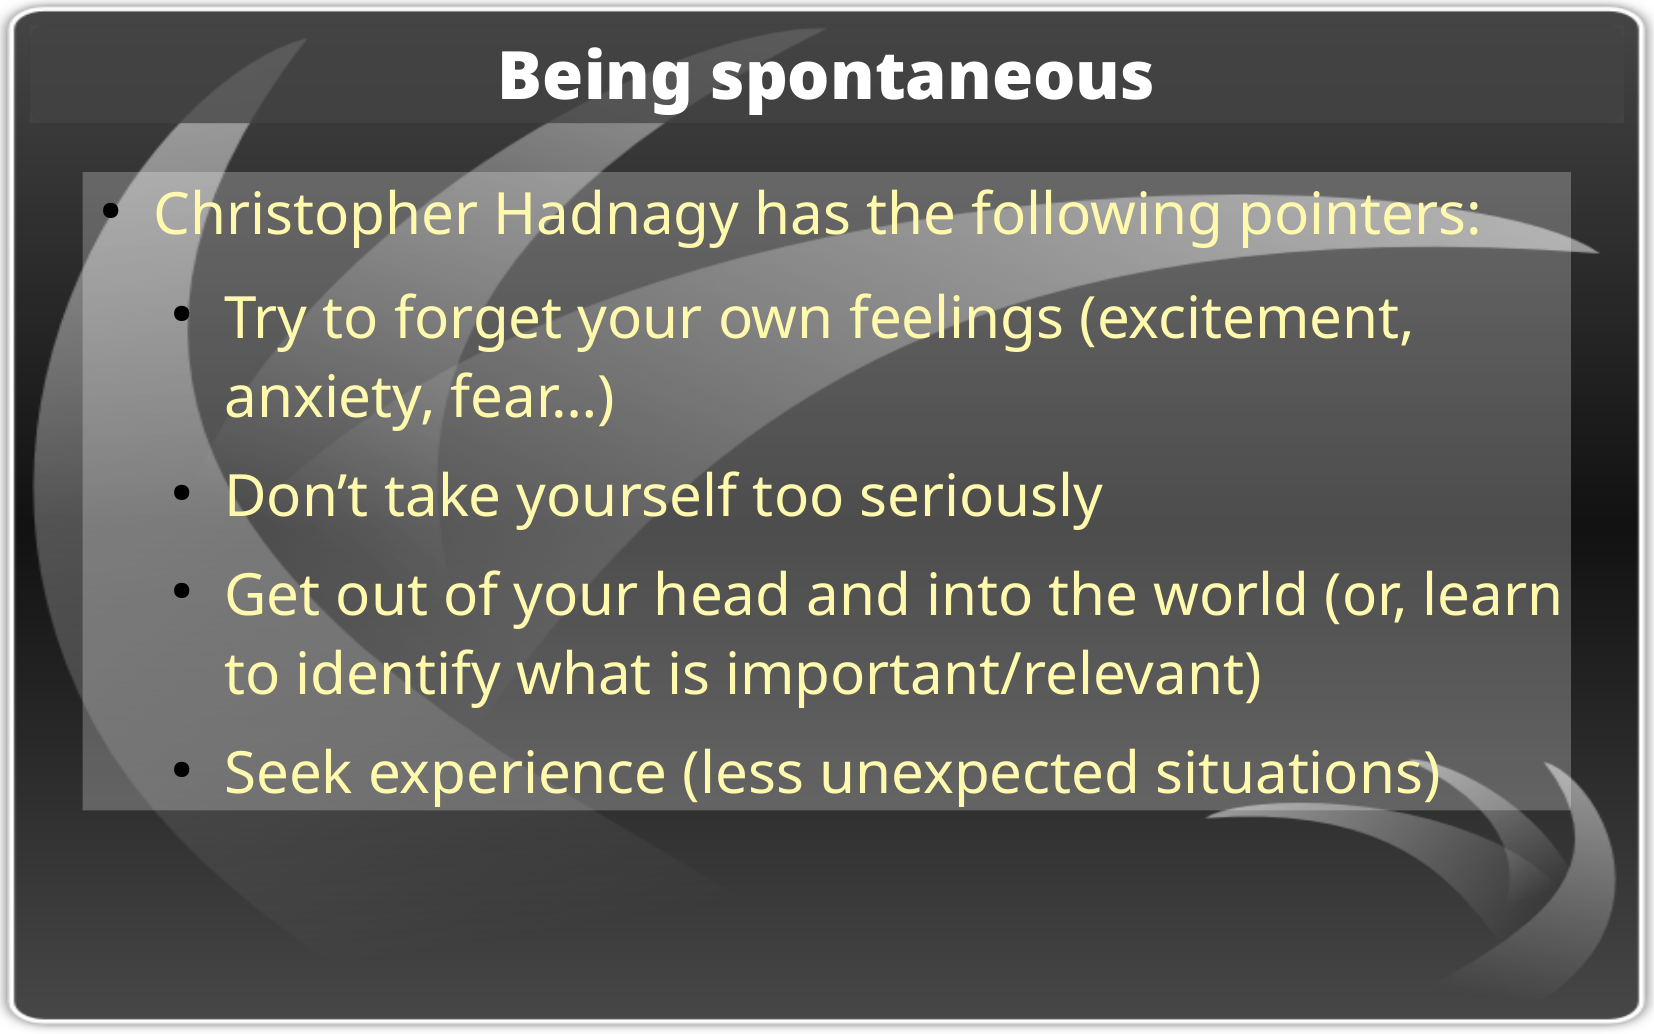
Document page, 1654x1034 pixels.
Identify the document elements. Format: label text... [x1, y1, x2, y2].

title Being spontaneous [29, 24, 1625, 124]
list Christopher Hadnagy has the following pointers: Try to forget your own feelings (excitement, anxiety, fear…) Don’t take yourself too seriously Get out of your head and into the world (or, learn to identify what is important/relevant) Seek experience (less unexpected situations) [82, 172, 1571, 794]
picture [0, 0, 1654, 1034]
